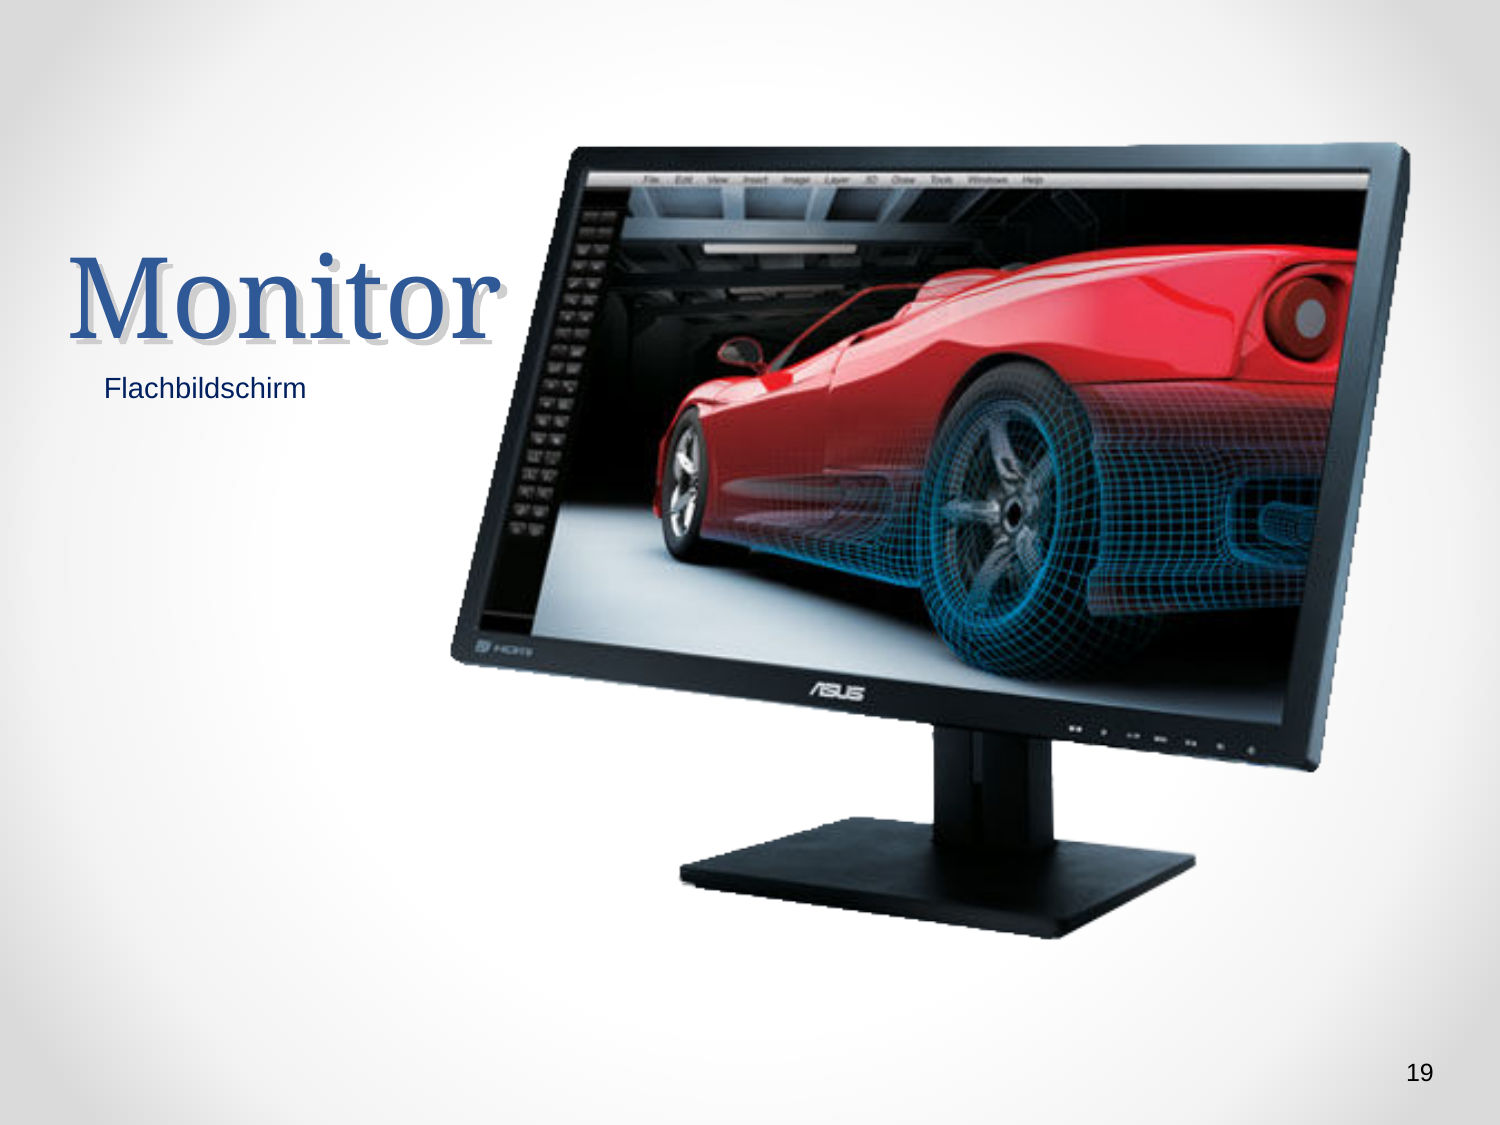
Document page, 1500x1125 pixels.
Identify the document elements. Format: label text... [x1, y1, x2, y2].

text_box Flachbildschirm [88, 361, 322, 413]
picture [0, 0, 1500, 1125]
title Monitor [29, 232, 360, 369]
text_box <Nummer> [1401, 1042, 1494, 1103]
